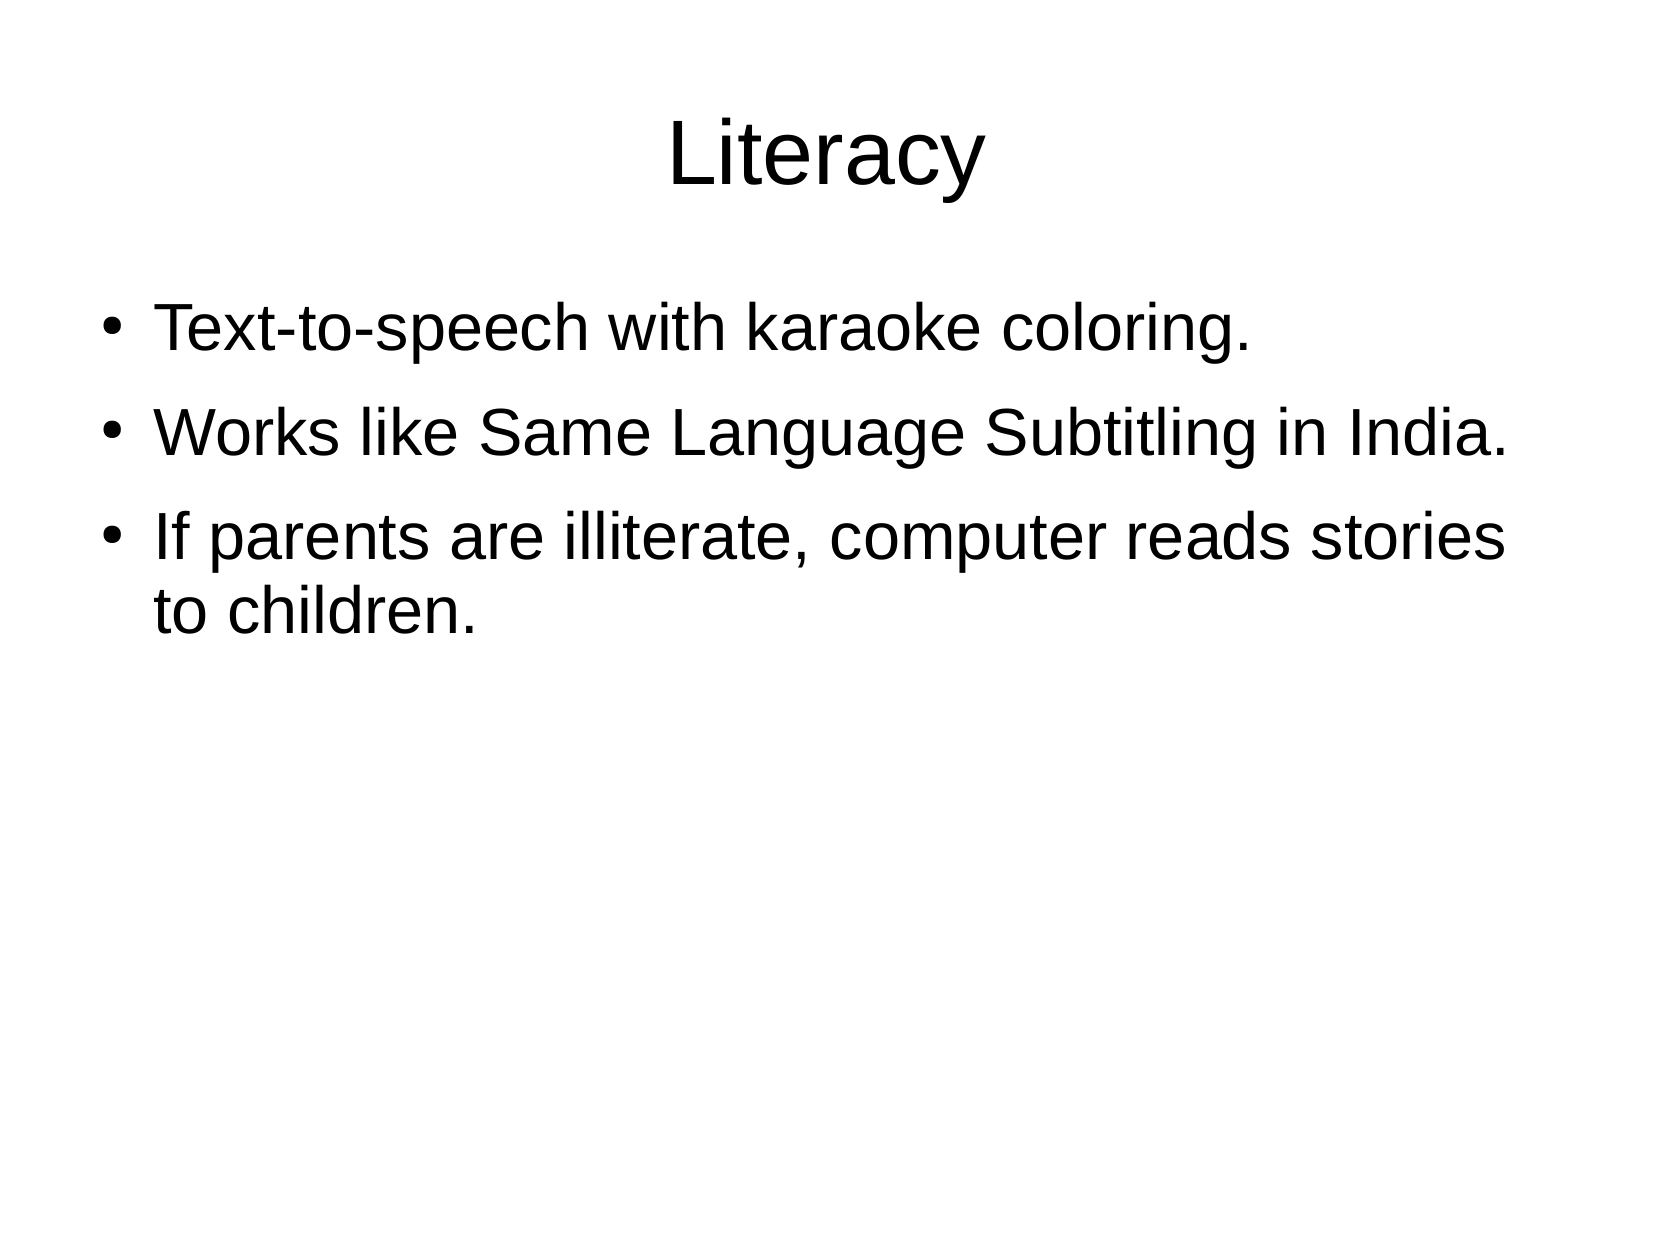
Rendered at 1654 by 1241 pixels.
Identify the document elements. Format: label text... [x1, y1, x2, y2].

list Text-to-speech with karaoke coloring. Works like Same Language Subtitling in India. If parents are illiterate, computer reads stories to children. [82, 290, 1571, 1094]
title Literacy [82, 56, 1571, 250]
